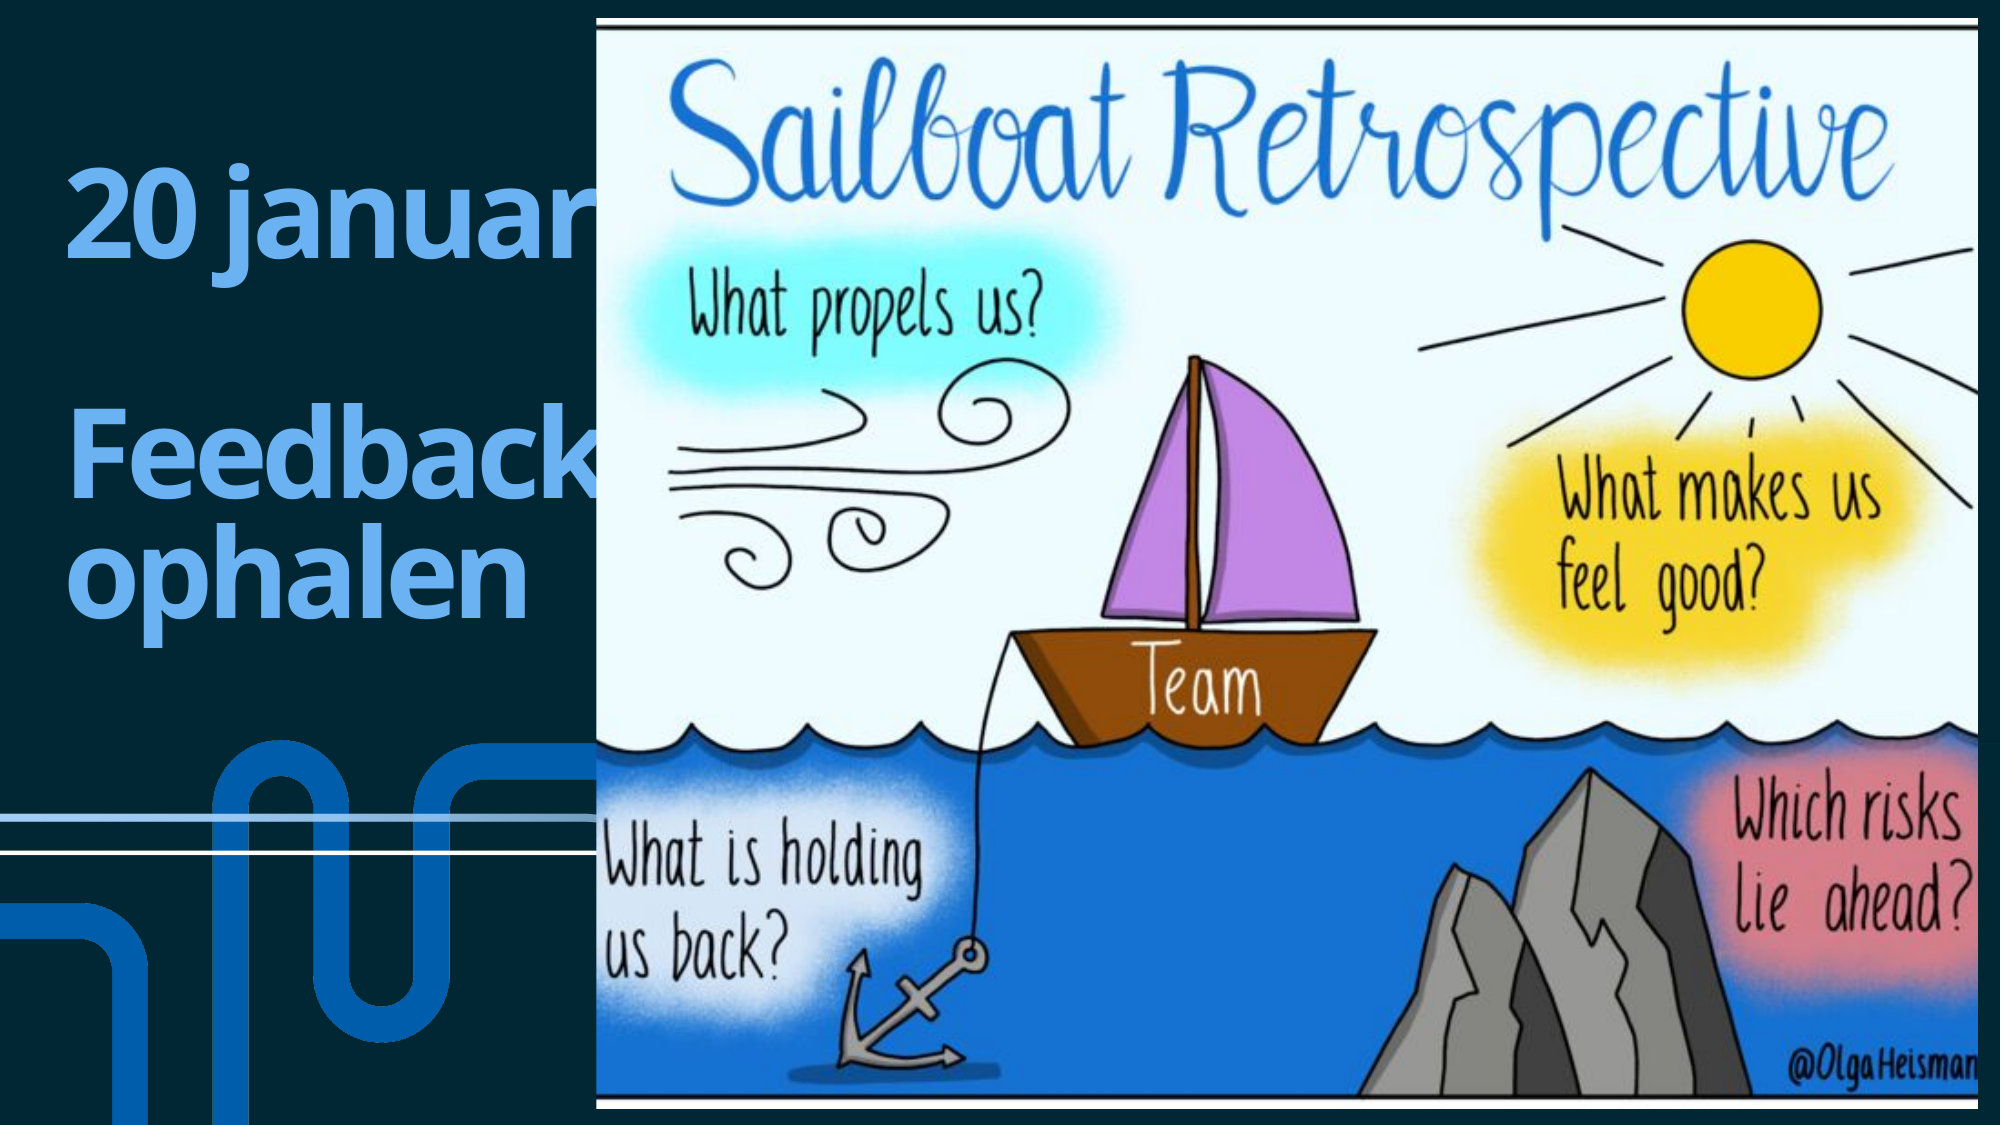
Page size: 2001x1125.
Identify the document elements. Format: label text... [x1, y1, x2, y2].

picture [596, 19, 1977, 1108]
title 20 januari: Feedback ophalen [48, 155, 596, 661]
